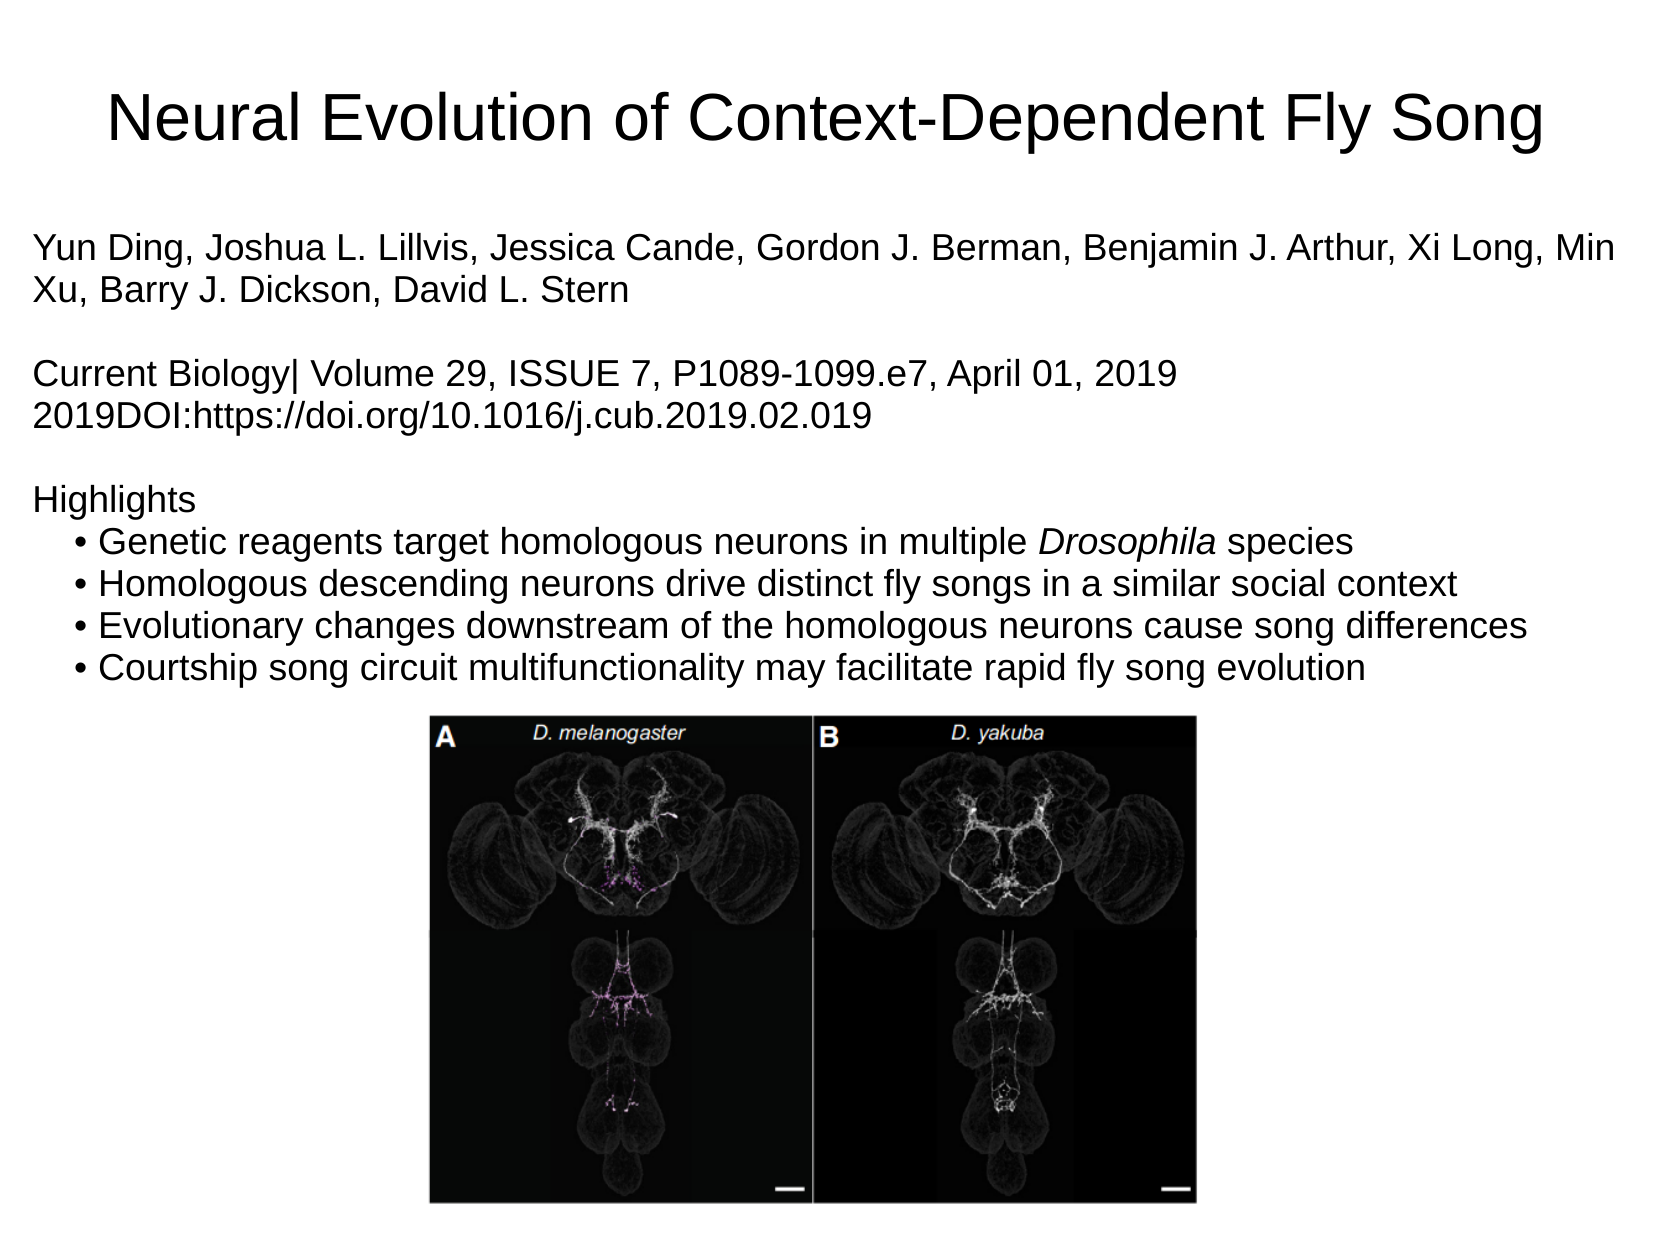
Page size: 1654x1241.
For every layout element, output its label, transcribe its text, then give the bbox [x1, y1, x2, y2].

picture [425, 715, 1202, 1205]
text_box Yun Ding, Joshua L. Lillvis, Jessica Cande, Gordon J. Berman, Benjamin J. Arthur, Xi Long, Min Xu, Barry J. Dickson, David L. Stern Current Biology| Volume 29, ISSUE 7, P1089-1099.e7, April 01, 2019 2019DOI:https://doi.org/10.1016/j.cub.2019.02.019 Highlights • Genetic reagents target homologous neurons in multiple Drosophila species • Homologous descending neurons drive distinct fly songs in a similar social context • Evolutionary changes downstream of the homologous neurons cause song differences • Courtship song circuit multifunctionality may facilitate rapid fly song evolution [17, 218, 1636, 910]
title Neural Evolution of Context-Dependent Fly Song [82, 13, 1571, 218]
